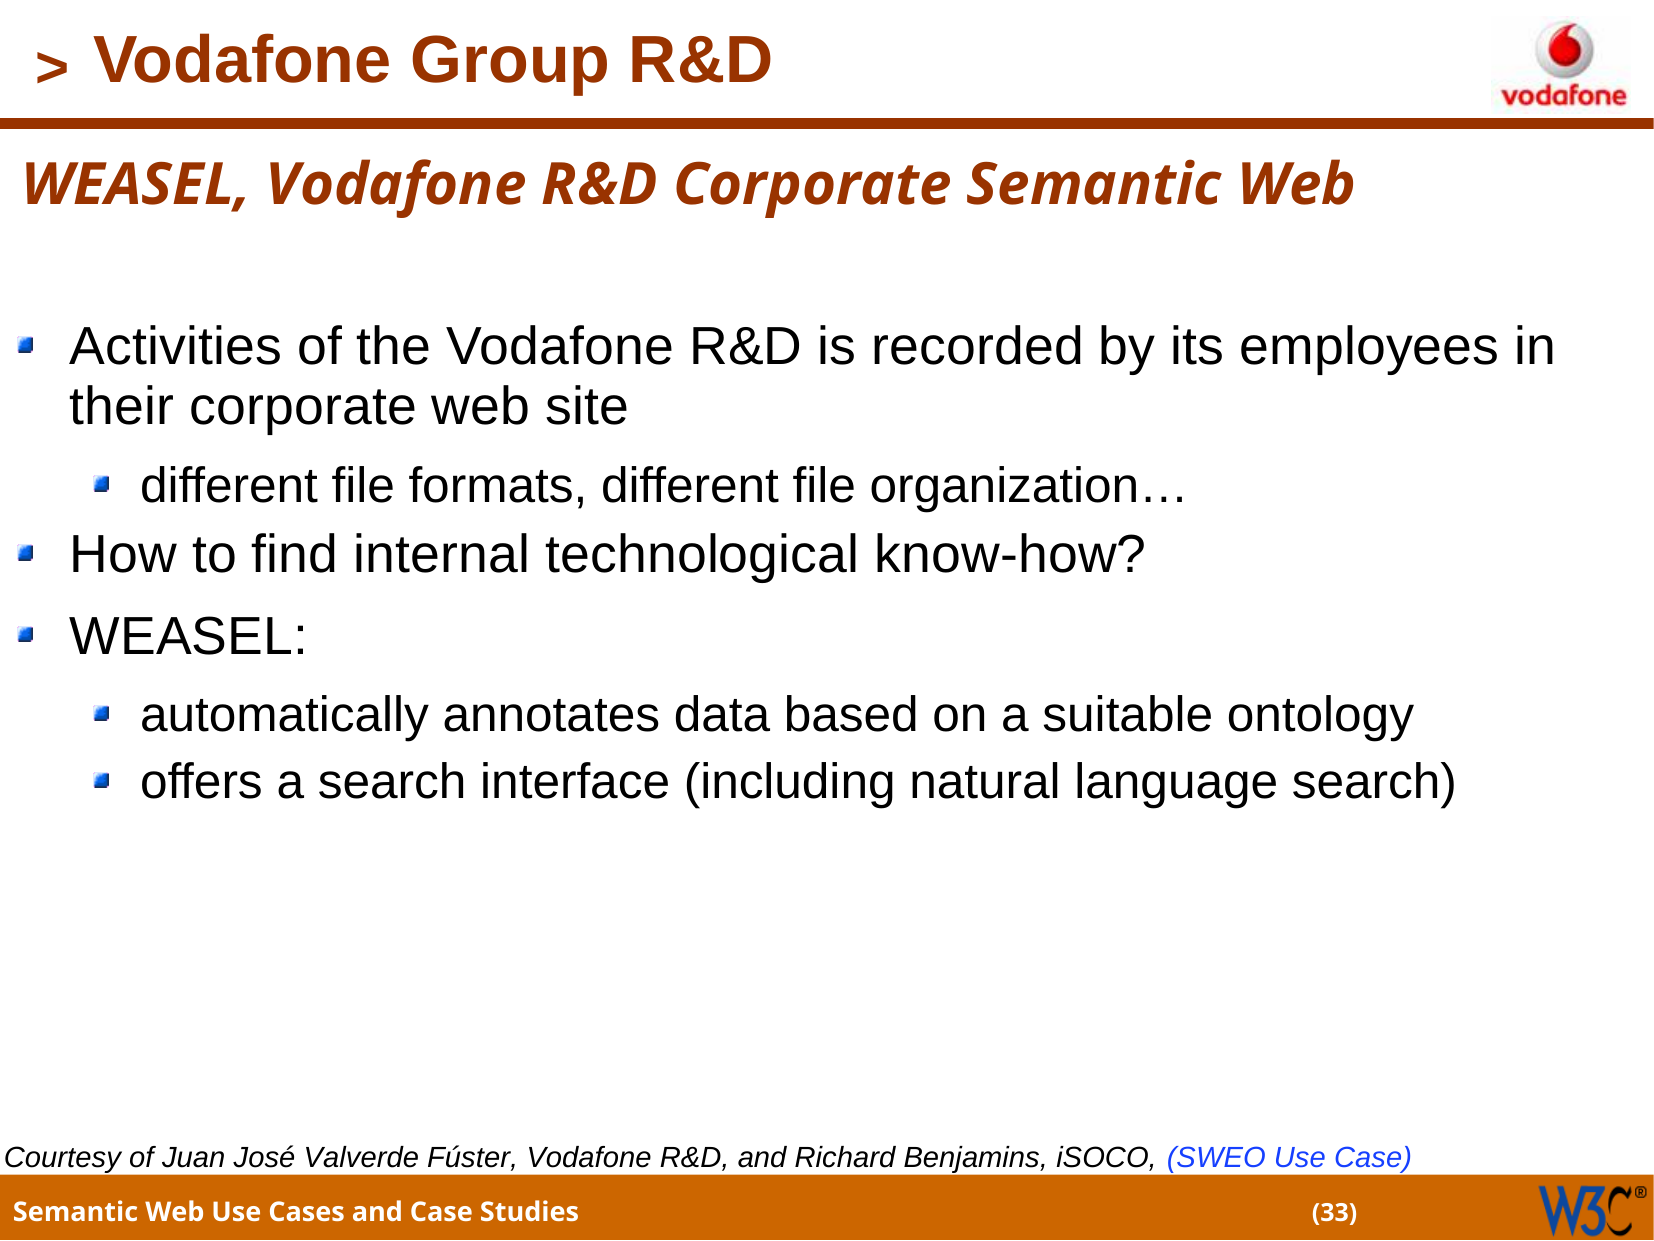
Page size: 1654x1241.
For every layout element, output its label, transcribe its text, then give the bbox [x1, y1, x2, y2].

title Vodafone Group R&D [93, 0, 1493, 119]
list Activities of the Vodafone R&D is recorded by its employees in their corporate web site different file formats, different file organization… How to find internal technological know-how? WEASEL: automatically annotates data based on a suitable ontology offers a search interface (including natural language search) [0, 312, 1595, 812]
picture [1491, 16, 1631, 114]
picture [1535, 1183, 1651, 1240]
text_box WEASEL, Vodafone R&D Corporate Semantic Web [21, 143, 1563, 217]
text_box Courtesy of Juan José Valverde Fúster, Vodafone R&D, and Richard Benjamins, iSOCO, (SWEO Use Case) [3, 1139, 1414, 1173]
